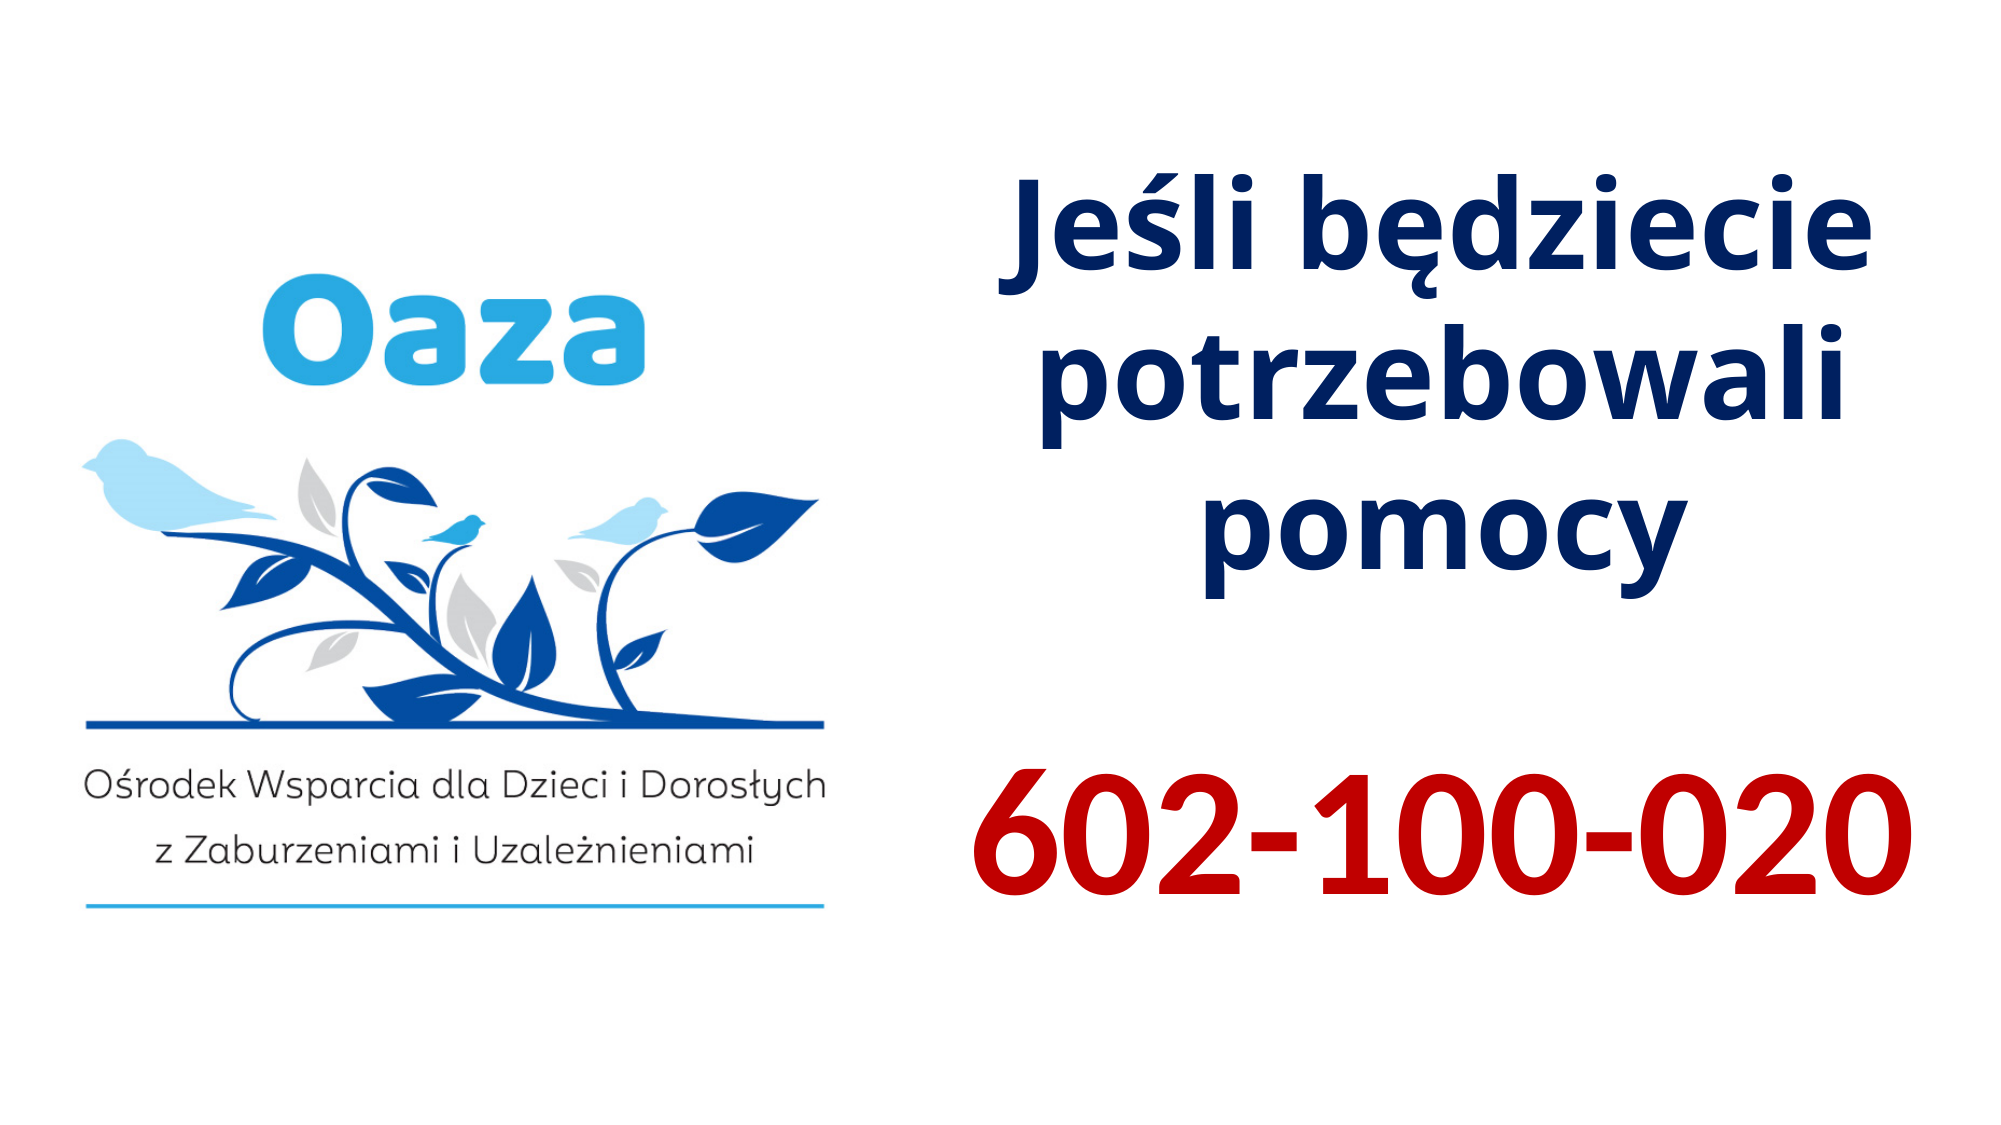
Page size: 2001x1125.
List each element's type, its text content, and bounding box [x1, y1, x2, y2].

text_box Jeśli będziecie potrzebowali pomocy [905, 137, 1980, 603]
picture [78, 160, 832, 916]
text_box 602-100-020 [930, 704, 1955, 940]
